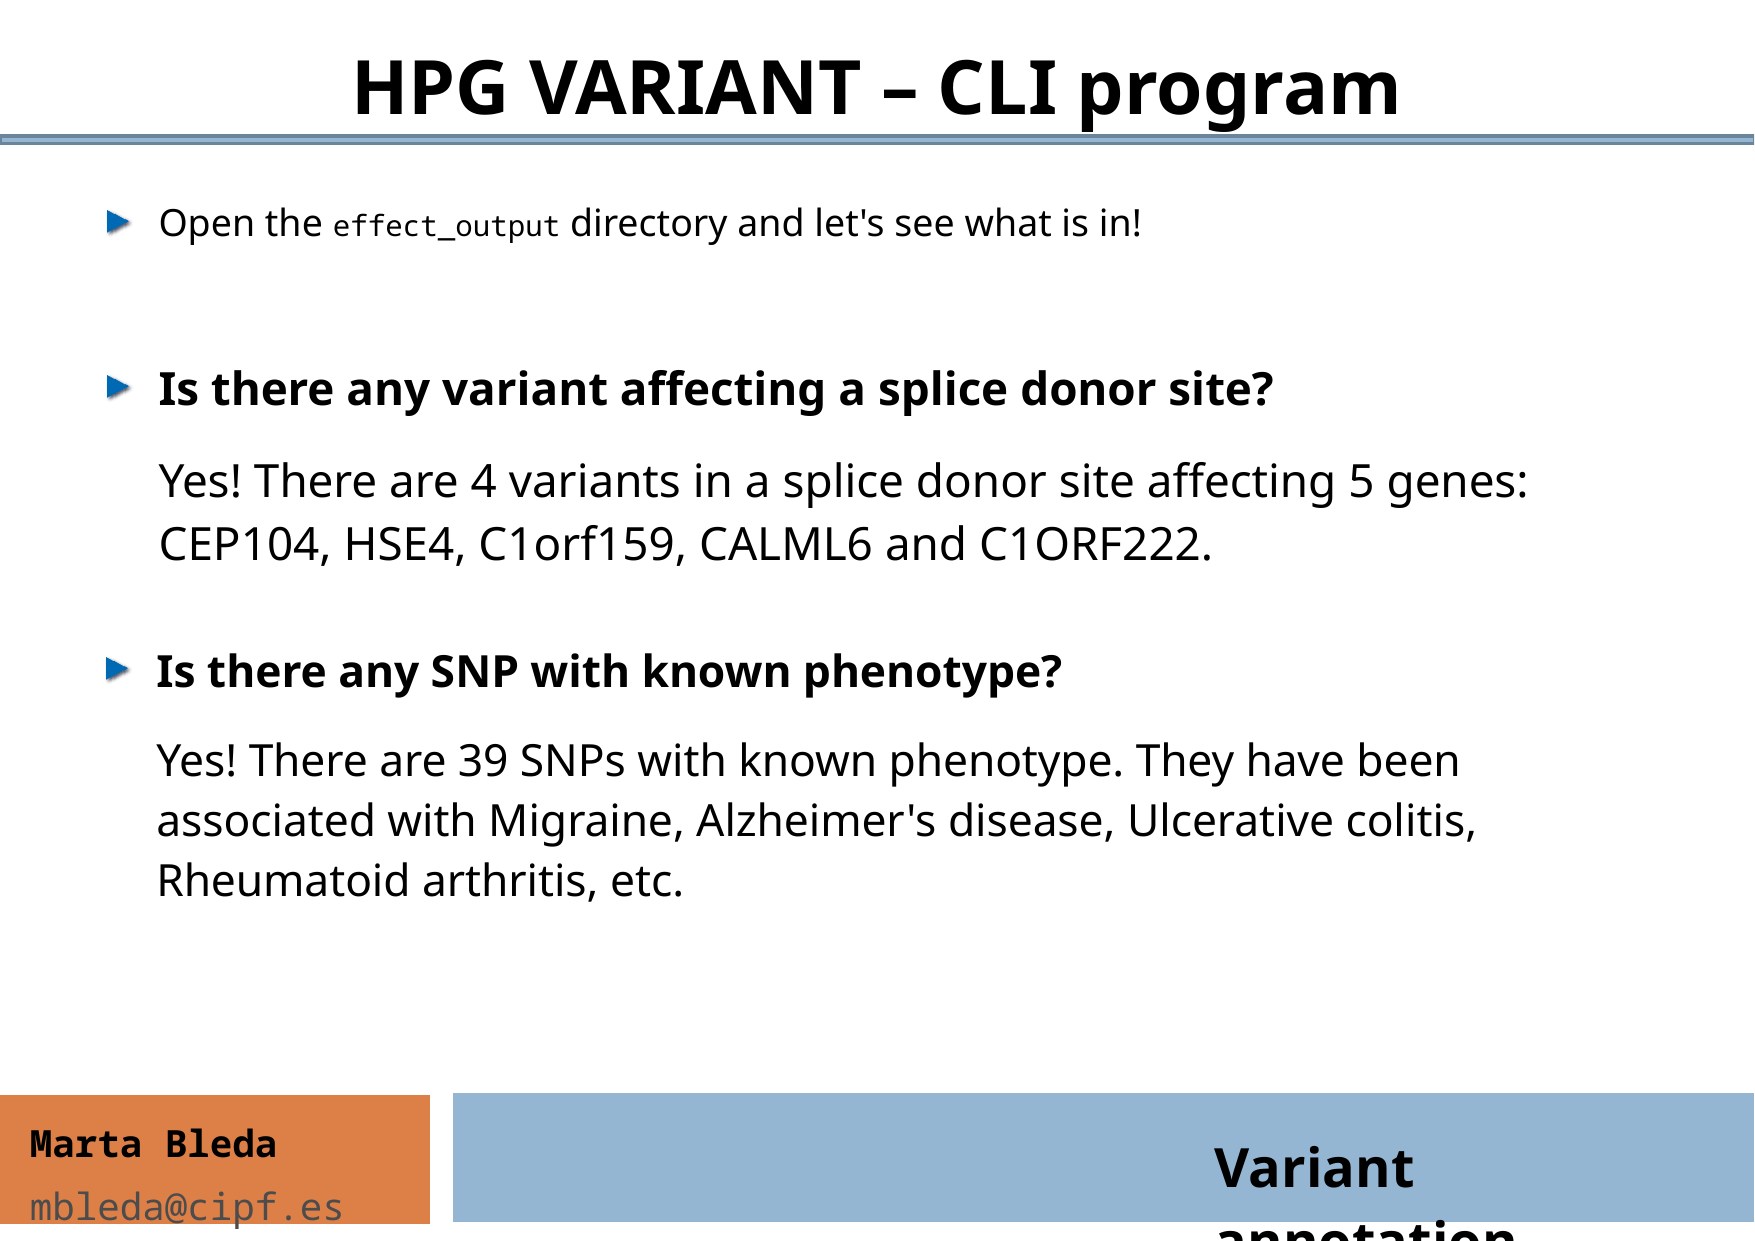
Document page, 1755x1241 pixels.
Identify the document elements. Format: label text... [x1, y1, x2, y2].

list Open the effect_output directory and let's see what is in! [87, 196, 1632, 337]
text_box Variant annotation [1200, 1122, 1726, 1200]
text_box [0, 136, 1754, 144]
text_box Marta Bleda mbleda@cipf.es [15, 1110, 406, 1213]
text_box HPG VARIANT – CLI program [67, 27, 1688, 129]
list Is there any variant affecting a splice donor site? Yes! There are 4 variants in a splice donor site affecting 5 genes: CEP104, HSE4, C1orf159, CALML6 and C1ORF222. [87, 356, 1632, 595]
list Is there any SNP with known phenotype? Yes! There are 39 SNPs with known phenotype. They have been associated with Migraine, Alzheimer's disease, Ulcerative colitis, Rheumatoid arthritis, etc. [87, 639, 1632, 910]
